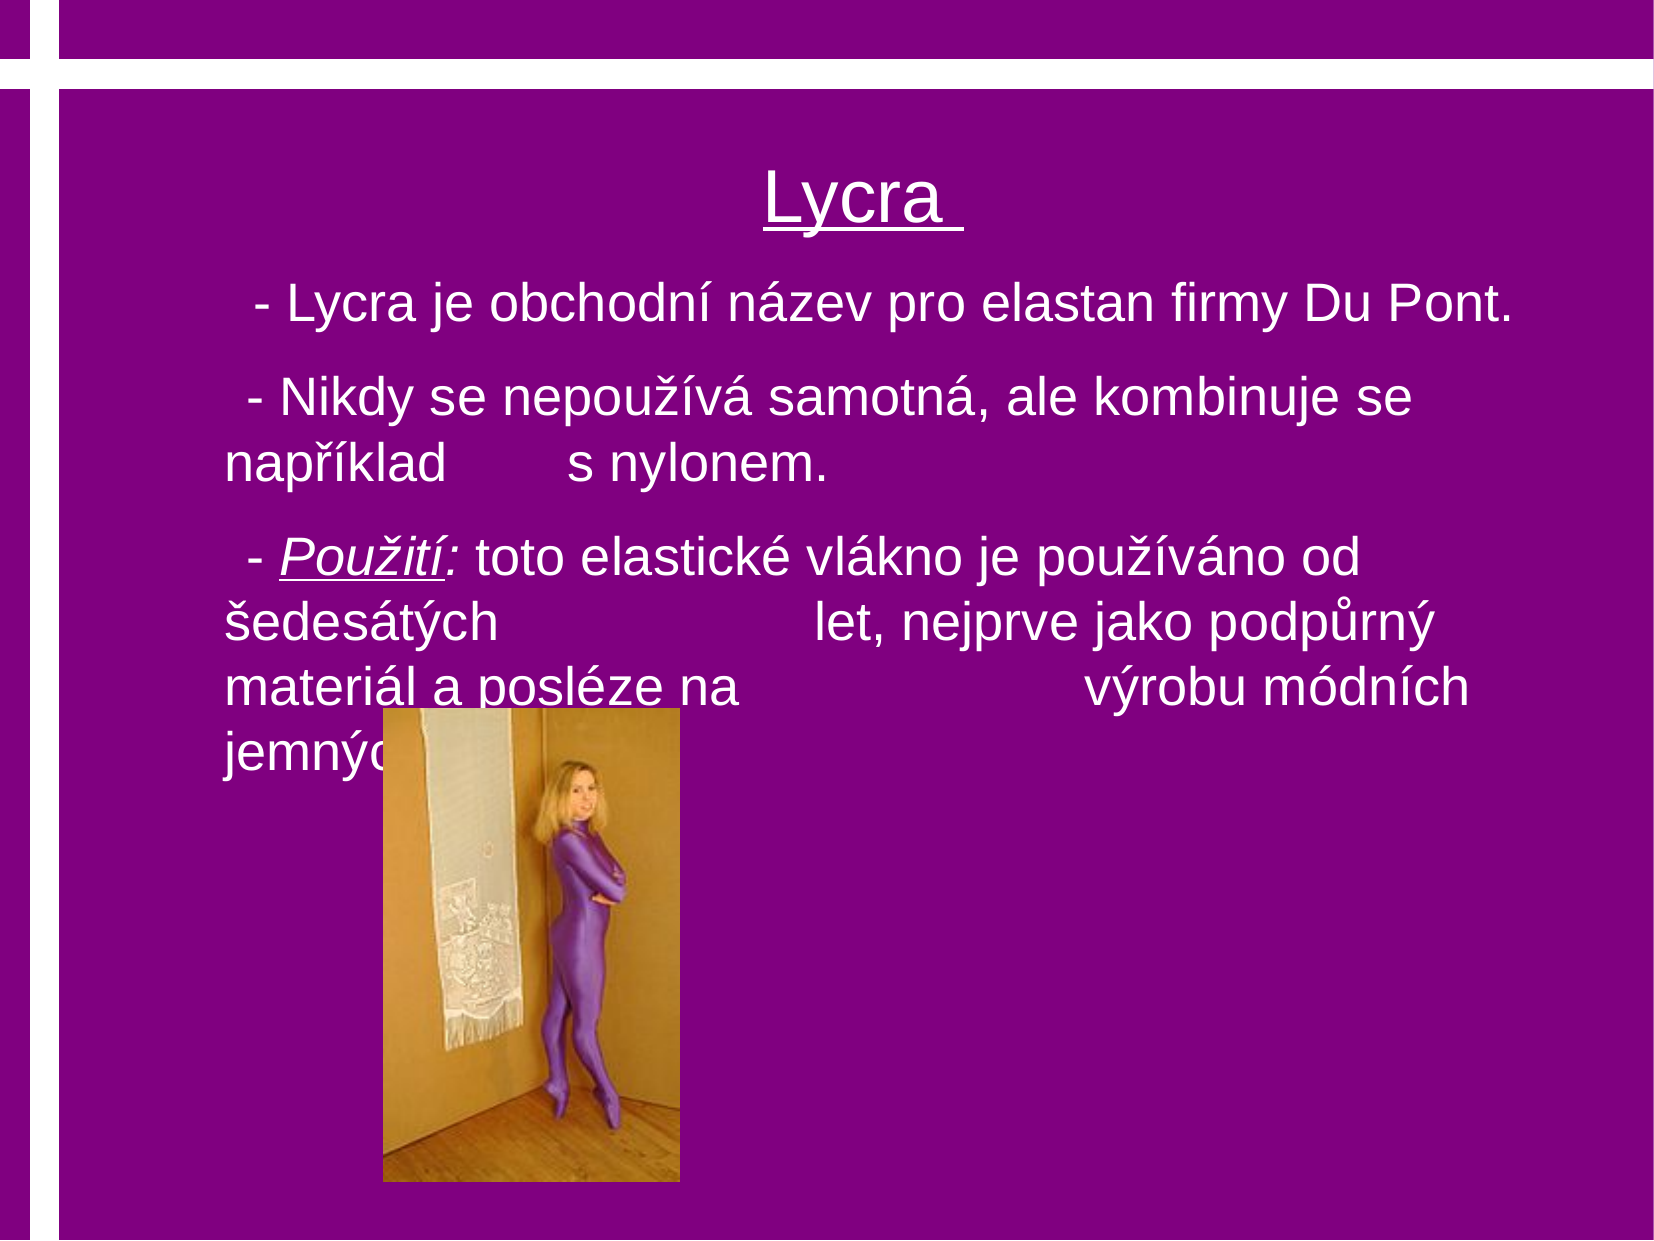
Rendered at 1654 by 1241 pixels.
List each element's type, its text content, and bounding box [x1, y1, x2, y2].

list Lycra - Lycra je obchodní název pro elastan firmy Du Pont. - Nikdy se nepoužívá samotná, ale kombinuje se například s nylonem. - Použití: toto elastické vlákno je používáno od šedesátých let, nejprve jako podpůrný materiál a posléze na výrobu módních jemných punčoch. [82, 147, 1571, 967]
text_box [0, 0, 1654, 1240]
picture [383, 708, 680, 1182]
